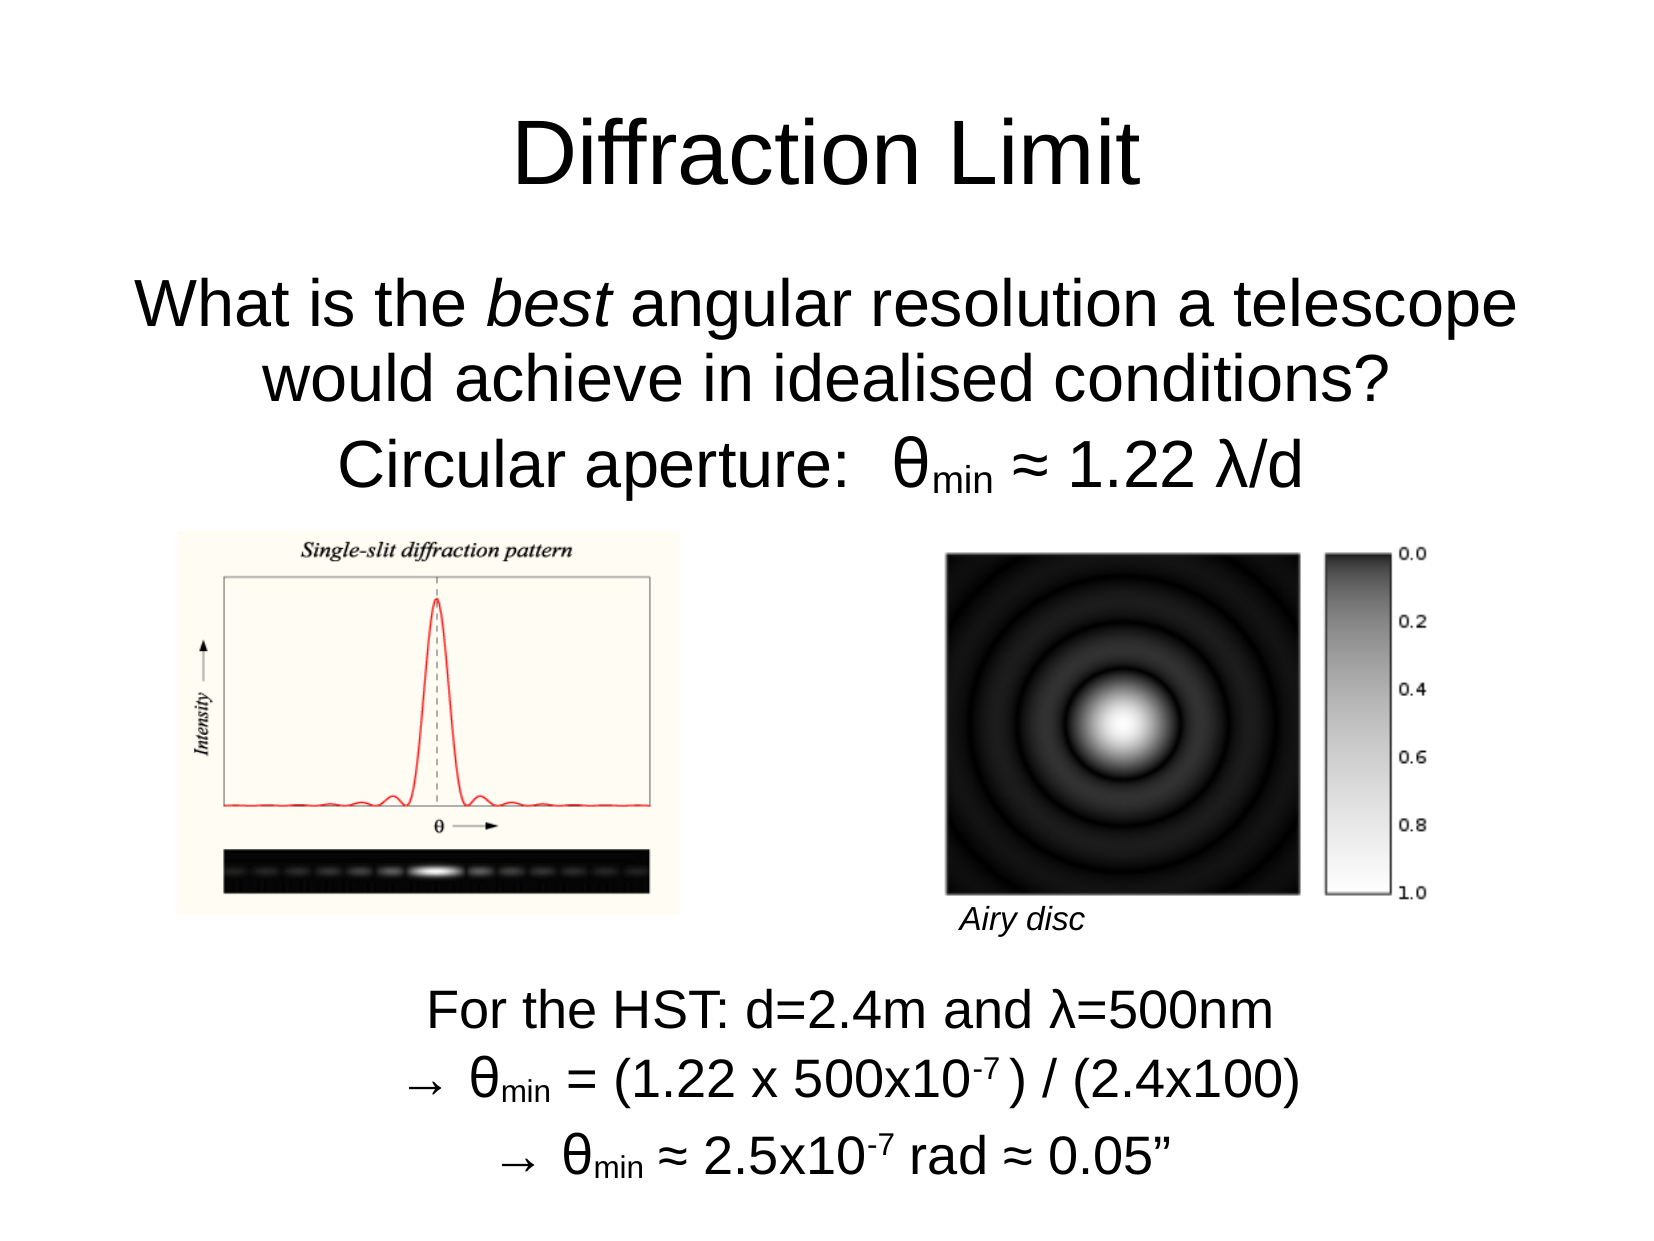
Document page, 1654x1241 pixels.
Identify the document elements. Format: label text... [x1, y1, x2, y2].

subtitle What is the best angular resolution a telescope would achieve in idealised conditions? [82, 265, 1571, 416]
picture [915, 531, 1453, 916]
text_box Airy disc [944, 893, 1300, 945]
picture [177, 531, 680, 916]
title Diffraction Limit [82, 49, 1571, 257]
text_box Circular aperture: θmin ≈ 1.22 λ/d [76, 413, 1565, 511]
text_box For the HST: d=2.4m and λ=500nm → θmin = (1.22 x 500x10-7 ) / (2.4x100) → θmin ≈ 2.5x10-7 rad ≈ 0.05” [106, 958, 1595, 1211]
